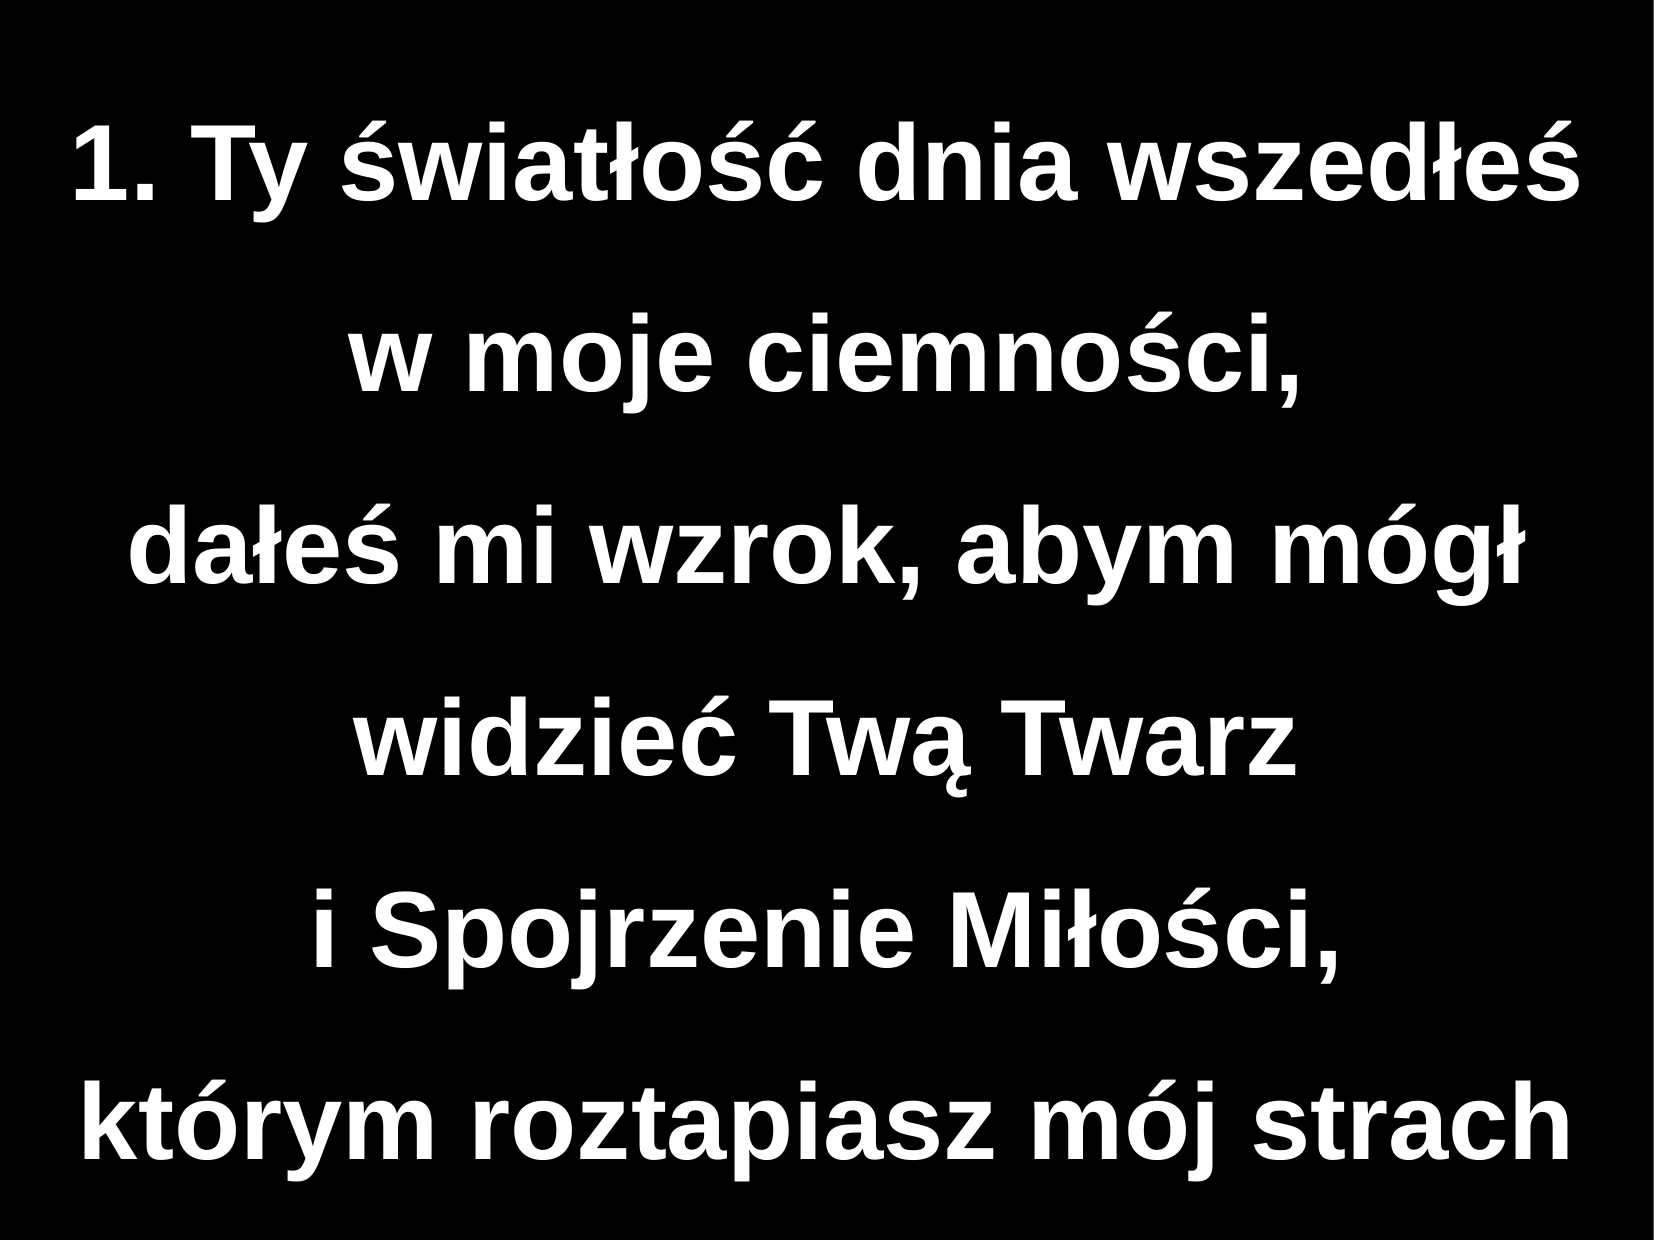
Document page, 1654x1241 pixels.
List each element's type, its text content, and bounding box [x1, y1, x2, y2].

subtitle 1. Ty światłość dnia wszedłeś w moje ciemności, dałeś mi wzrok, abym mógł widzieć Twą Twarz i Spojrzenie Miłości, którym roztapiasz mój strach [0, 62, 1654, 1178]
